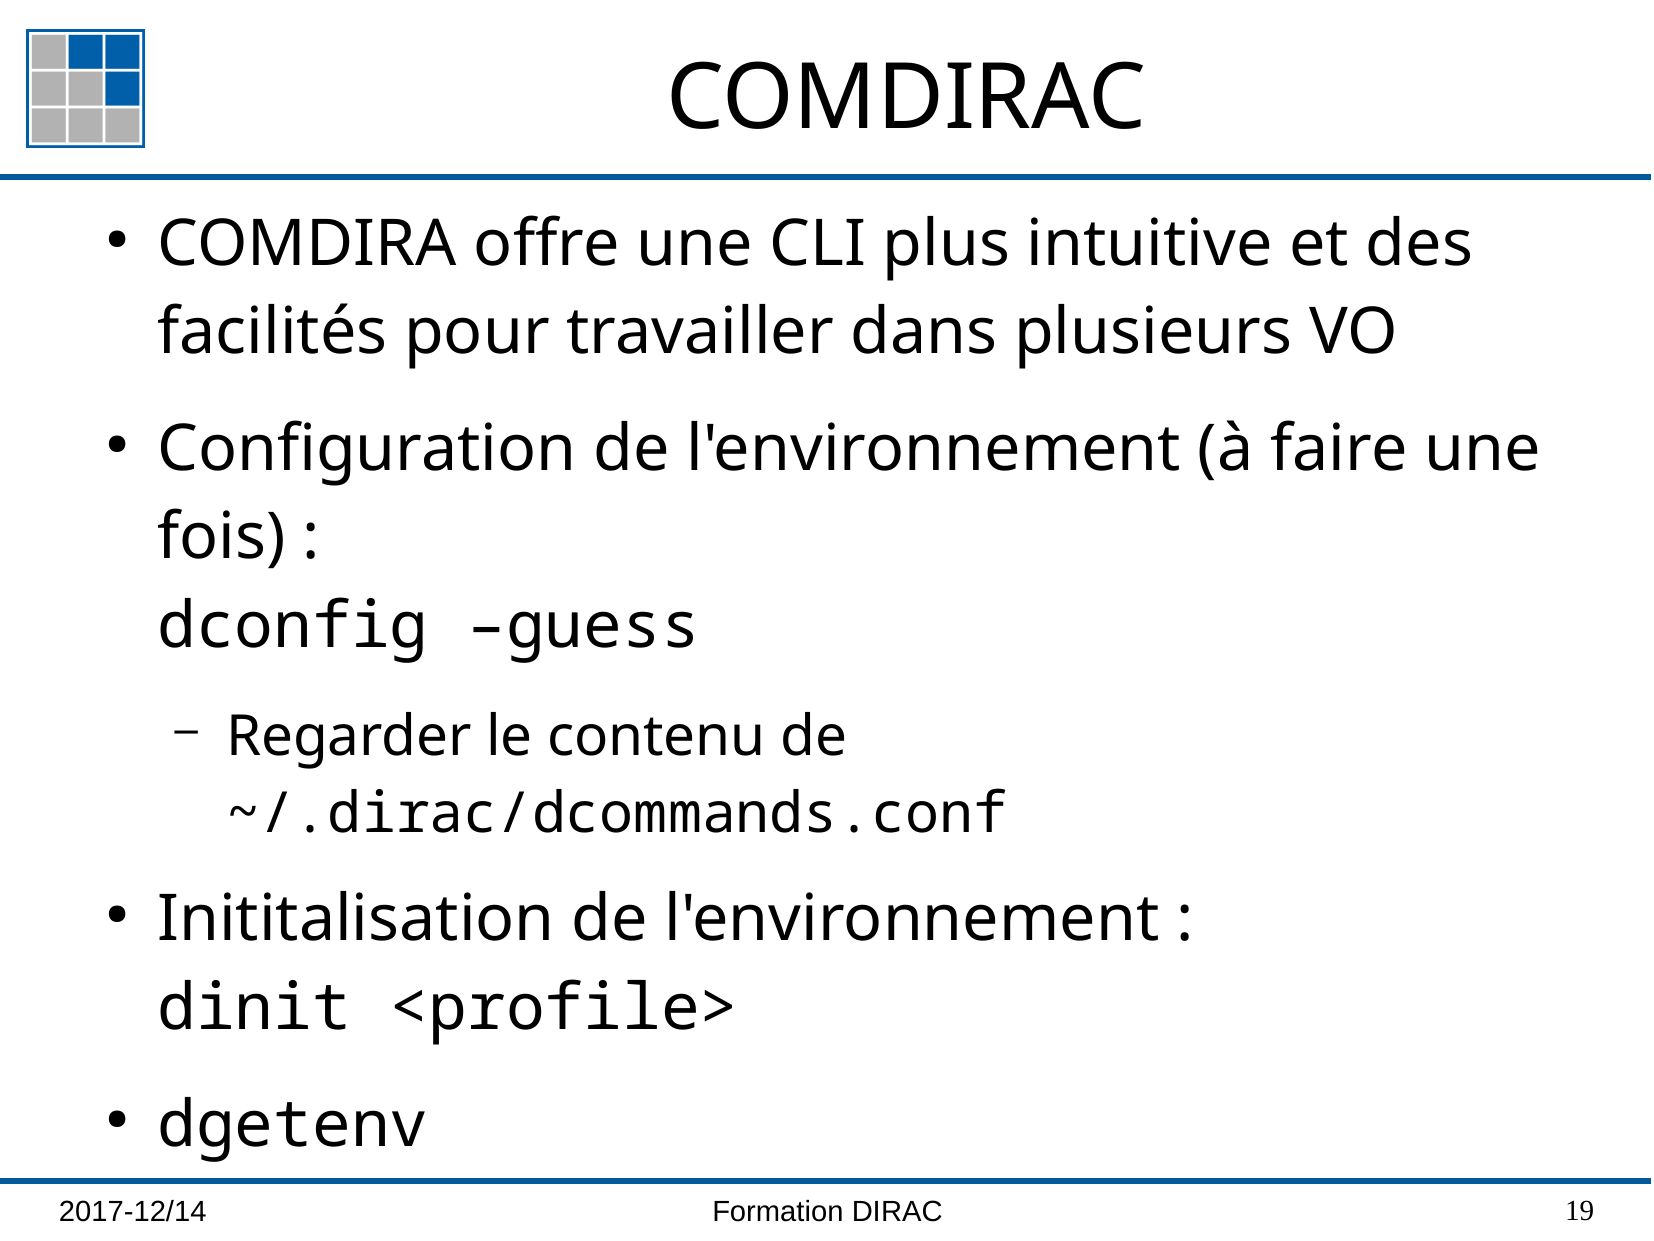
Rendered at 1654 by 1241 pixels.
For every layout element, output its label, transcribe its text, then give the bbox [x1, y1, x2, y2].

title COMDIRAC [162, 43, 1651, 144]
list COMDIRA offre une CLI plus intuitive et des facilités pour travailler dans plusieurs VO Configuration de l'environnement (à faire une fois) : dconfig –guess Regarder le contenu de ~/.dirac/dcommands.conf Inititalisation de l'environnement : dinit <profile> dgetenv [88, 196, 1544, 1167]
picture [26, 29, 145, 148]
